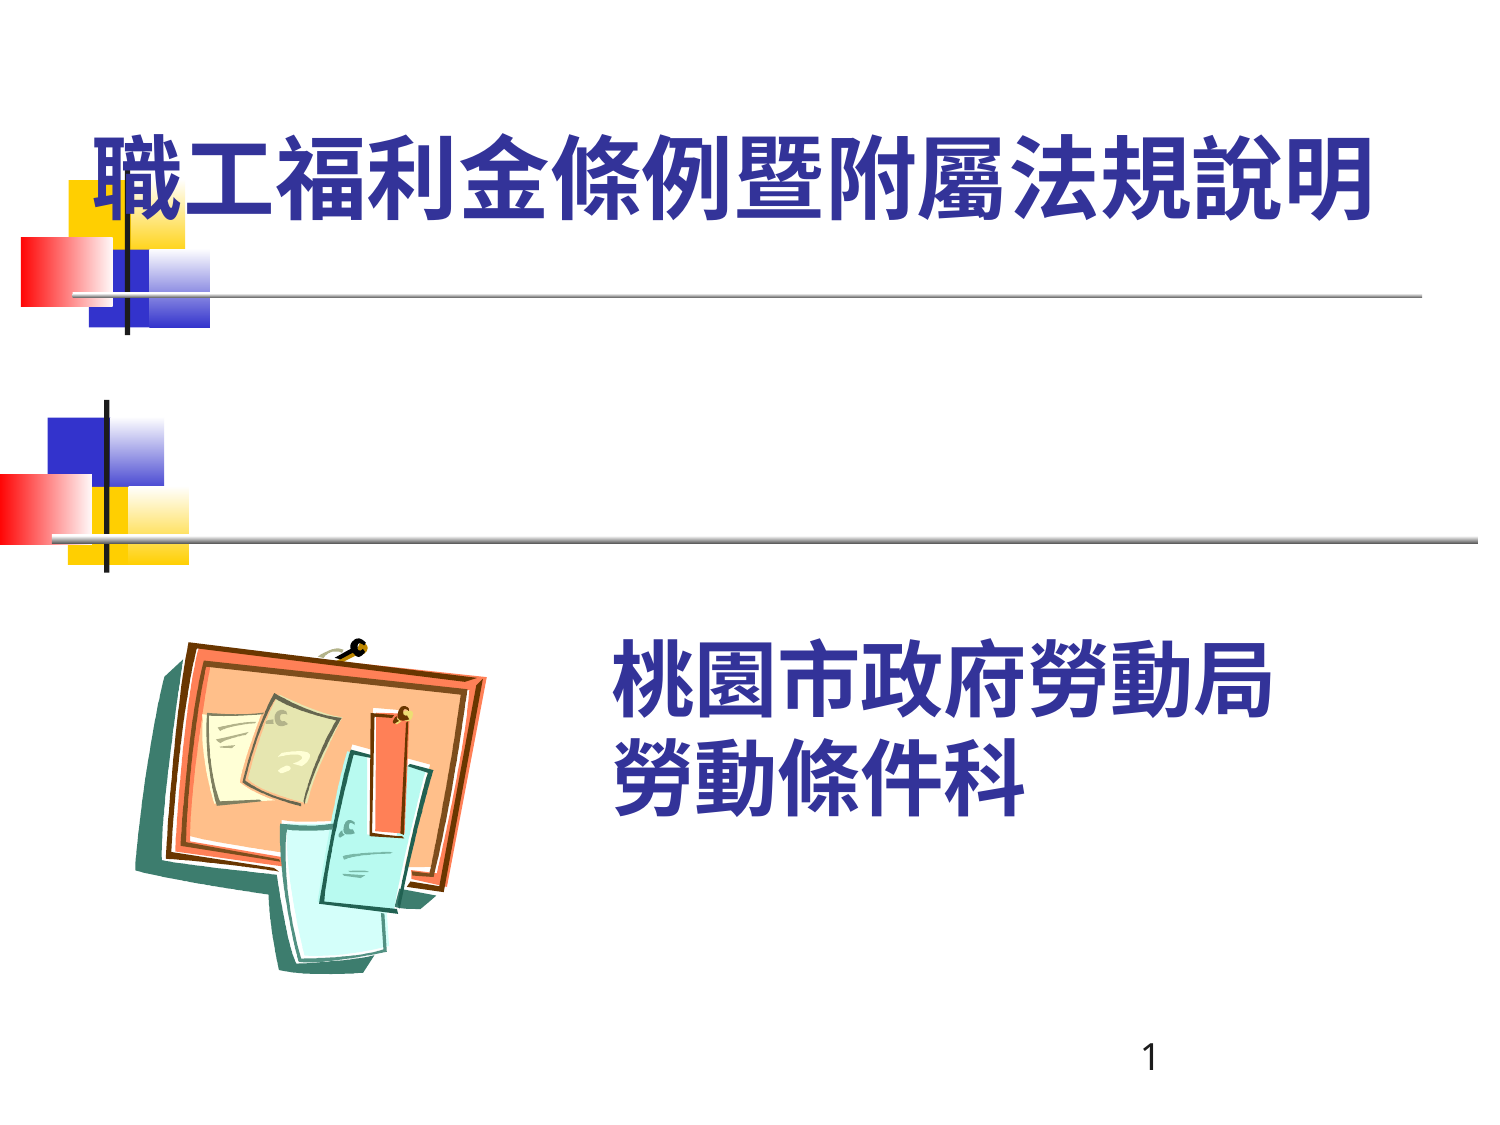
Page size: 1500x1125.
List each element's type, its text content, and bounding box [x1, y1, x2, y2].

picture [135, 633, 492, 980]
title 職工福利金條例暨附屬法規說明 [76, 113, 1400, 350]
slide_number <編號> [1125, 1025, 1438, 1100]
subtitle 桃園市政府勞動局 勞動條件科 [596, 574, 1365, 945]
